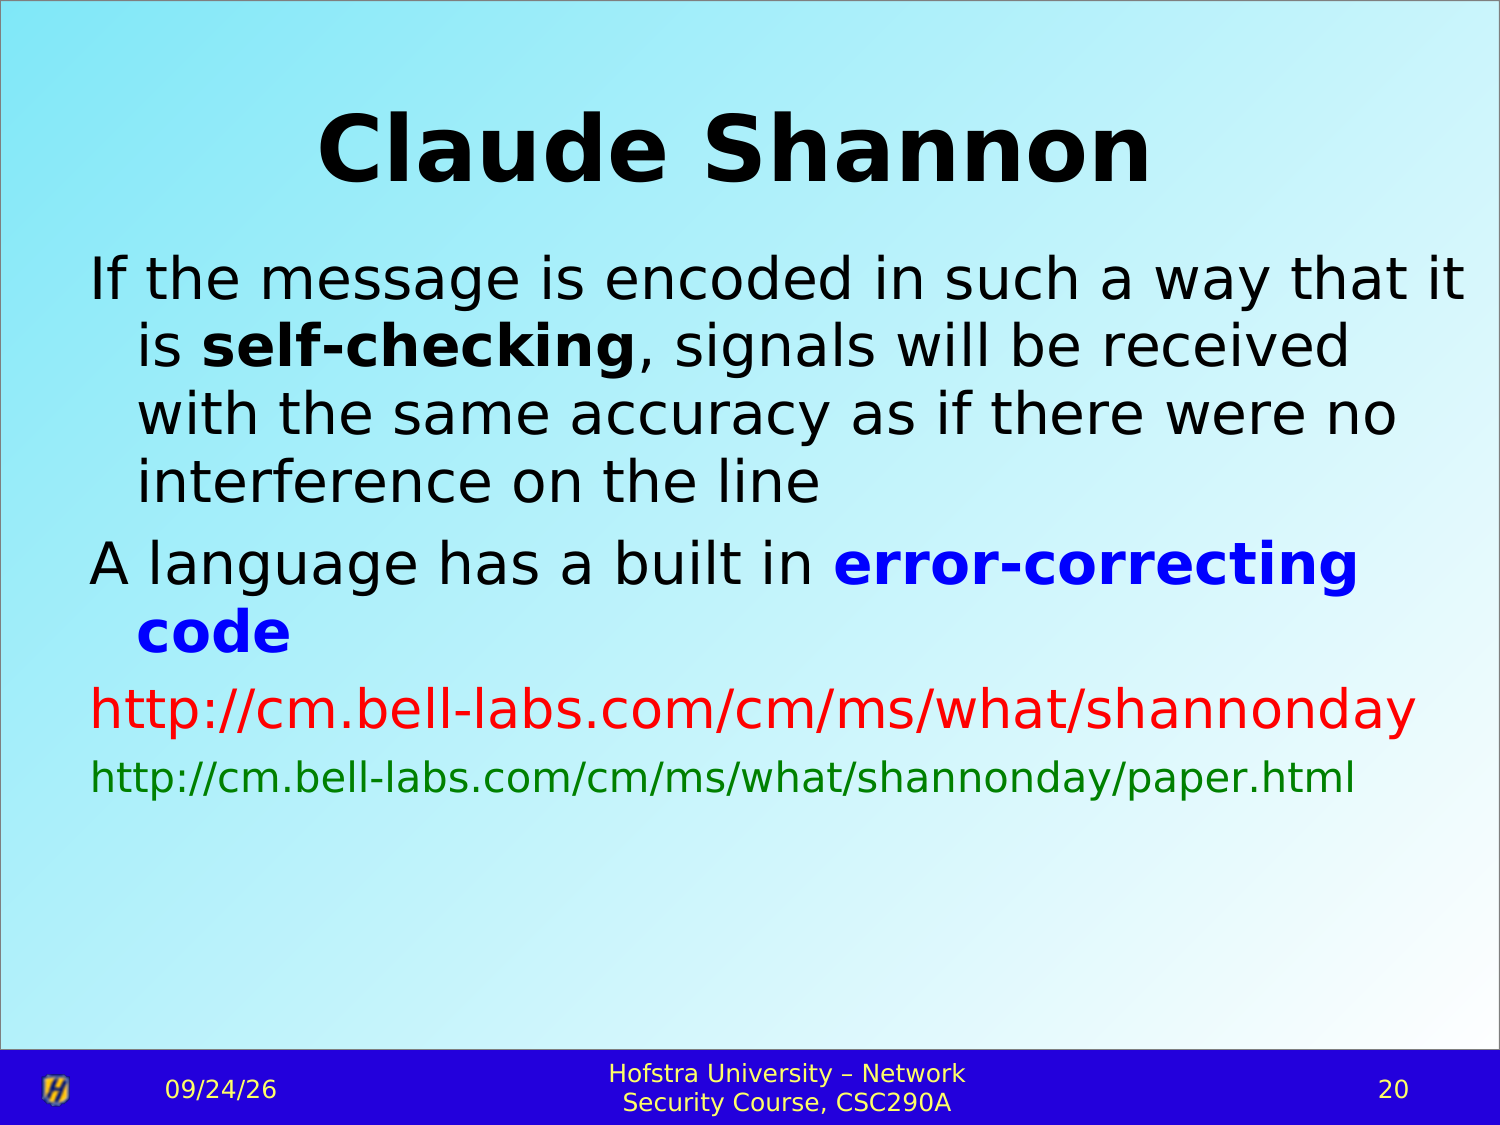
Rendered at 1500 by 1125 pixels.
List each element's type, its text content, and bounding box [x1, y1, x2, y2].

picture [37, 1072, 76, 1110]
list If the message is encoded in such a way that it is self-checking, signals will be received with the same accuracy as if there were no interference on the line A language has a built in error-correcting code http://cm.bell-labs.com/cm/ms/what/shannonday http://cm.bell-labs.com/cm/ms/what/shannonday/paper.html [0, 237, 1500, 913]
title Claude Shannon [112, 88, 1391, 212]
